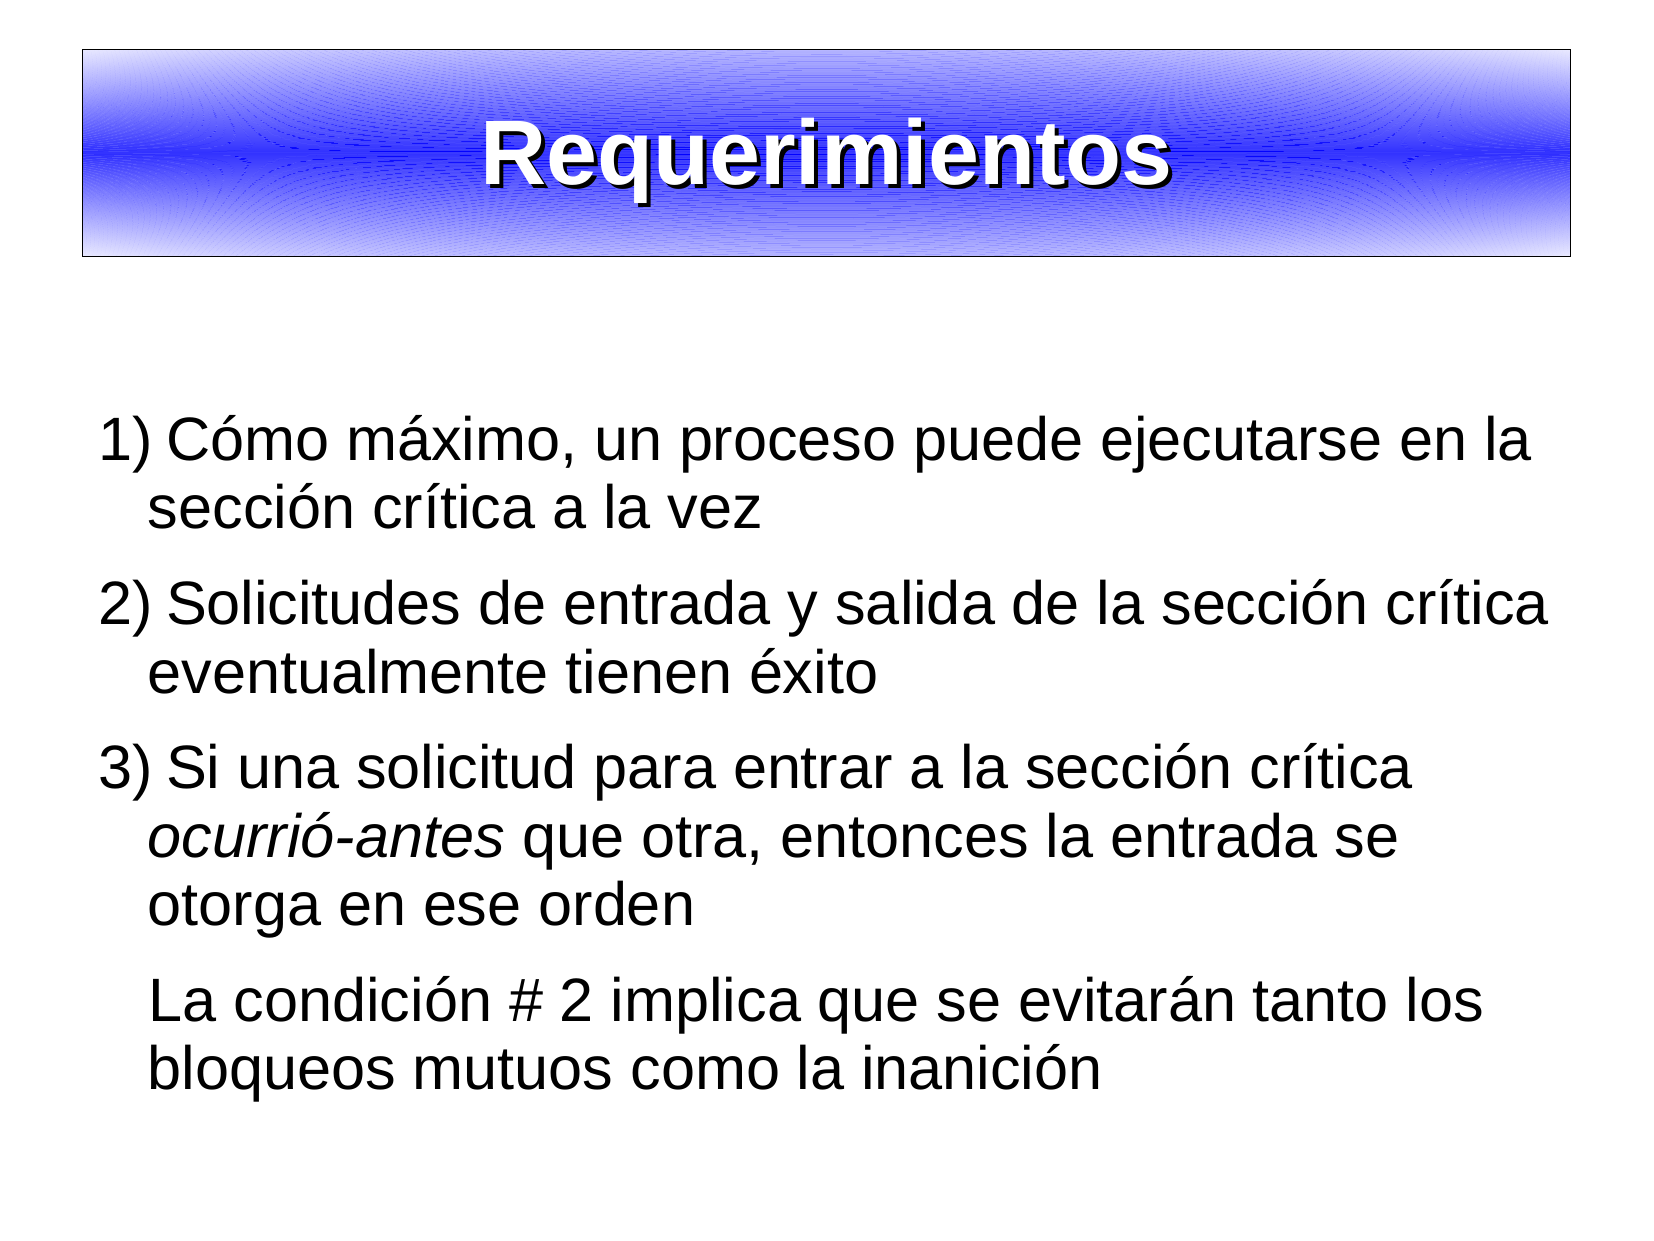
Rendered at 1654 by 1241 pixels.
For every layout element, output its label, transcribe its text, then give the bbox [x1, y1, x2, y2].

title Requerimientos [82, 49, 1571, 257]
list Cómo máximo, un proceso puede ejecutarse en la sección crítica a la vez Solicitudes de entrada y salida de la sección crítica eventualmente tienen éxito Si una solicitud para entrar a la sección crítica ocurrió-antes que otra, entonces la entrada se otorga en ese orden La condición # 2 implica que se evitarán tanto los bloqueos mutuos como la inanición [82, 405, 1571, 1109]
